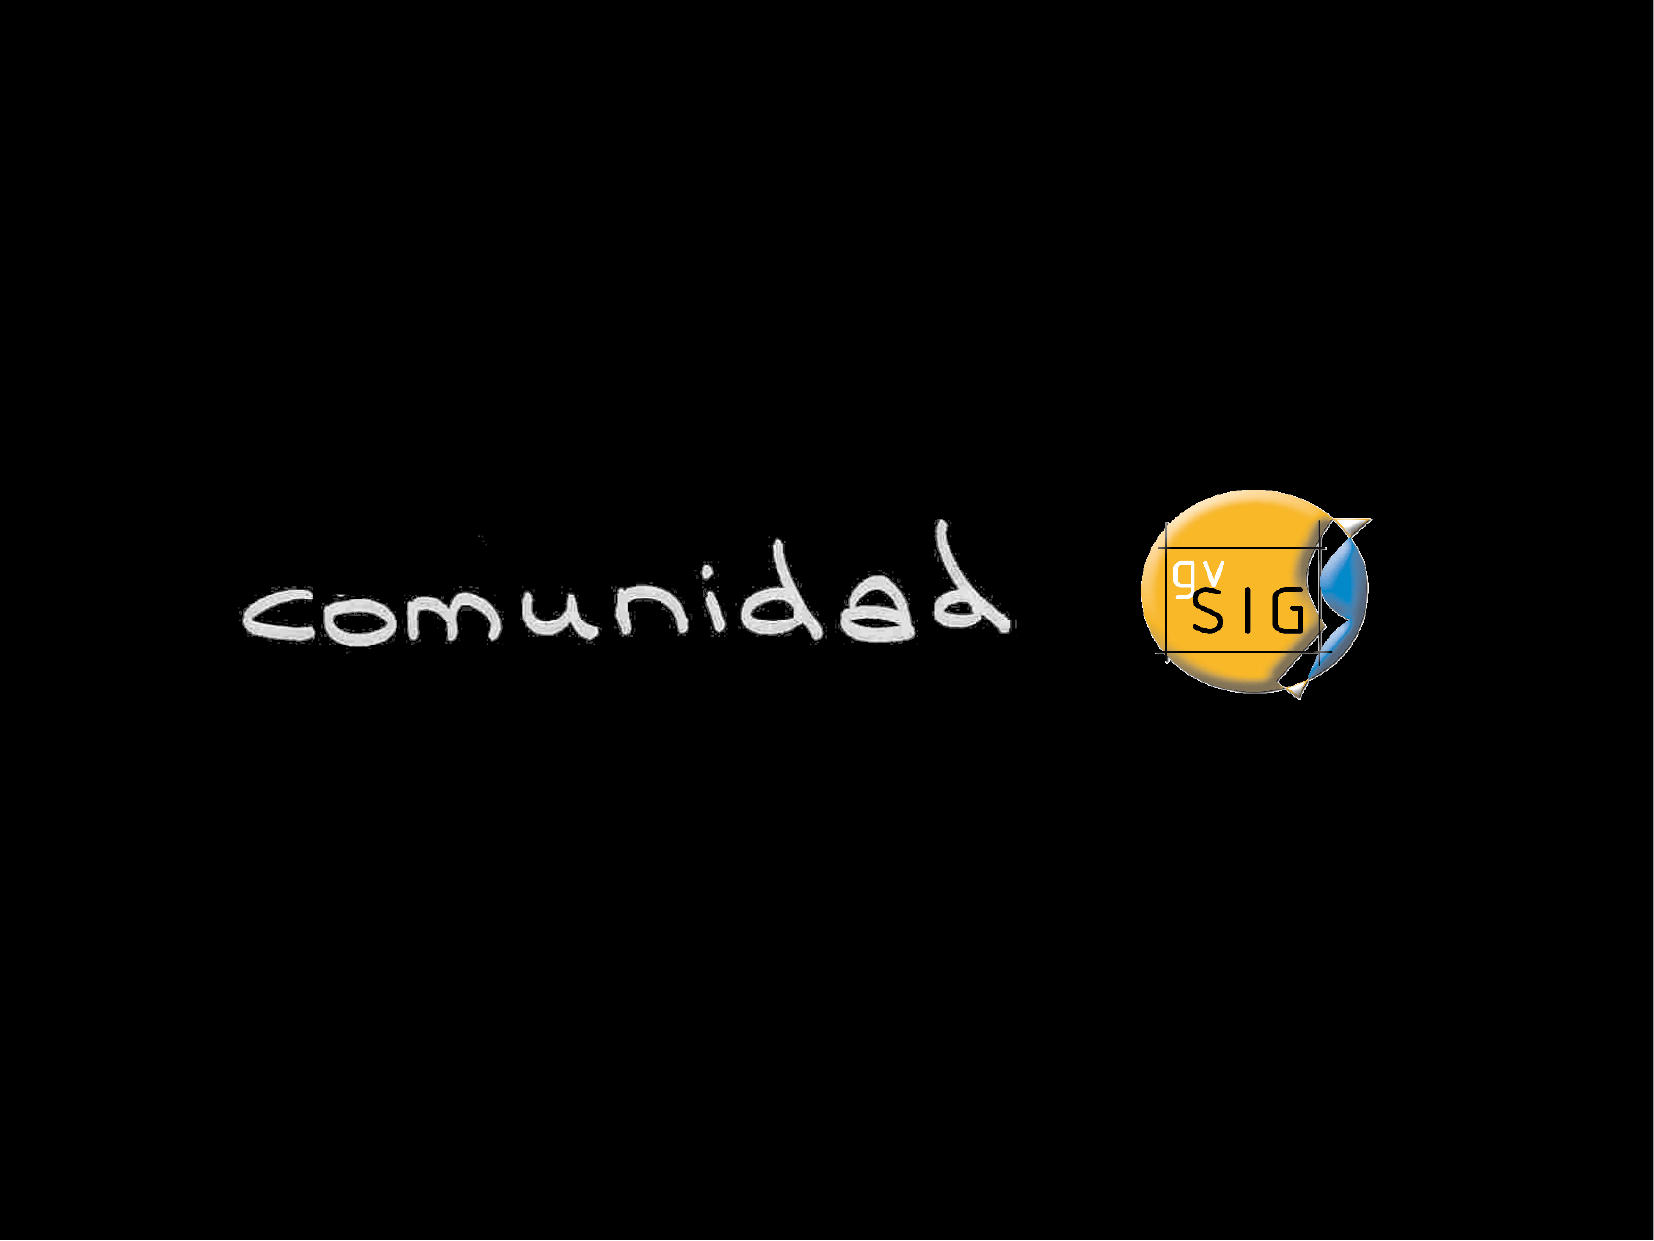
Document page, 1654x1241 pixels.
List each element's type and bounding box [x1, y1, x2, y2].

picture [1136, 487, 1373, 701]
picture [201, 516, 1034, 676]
